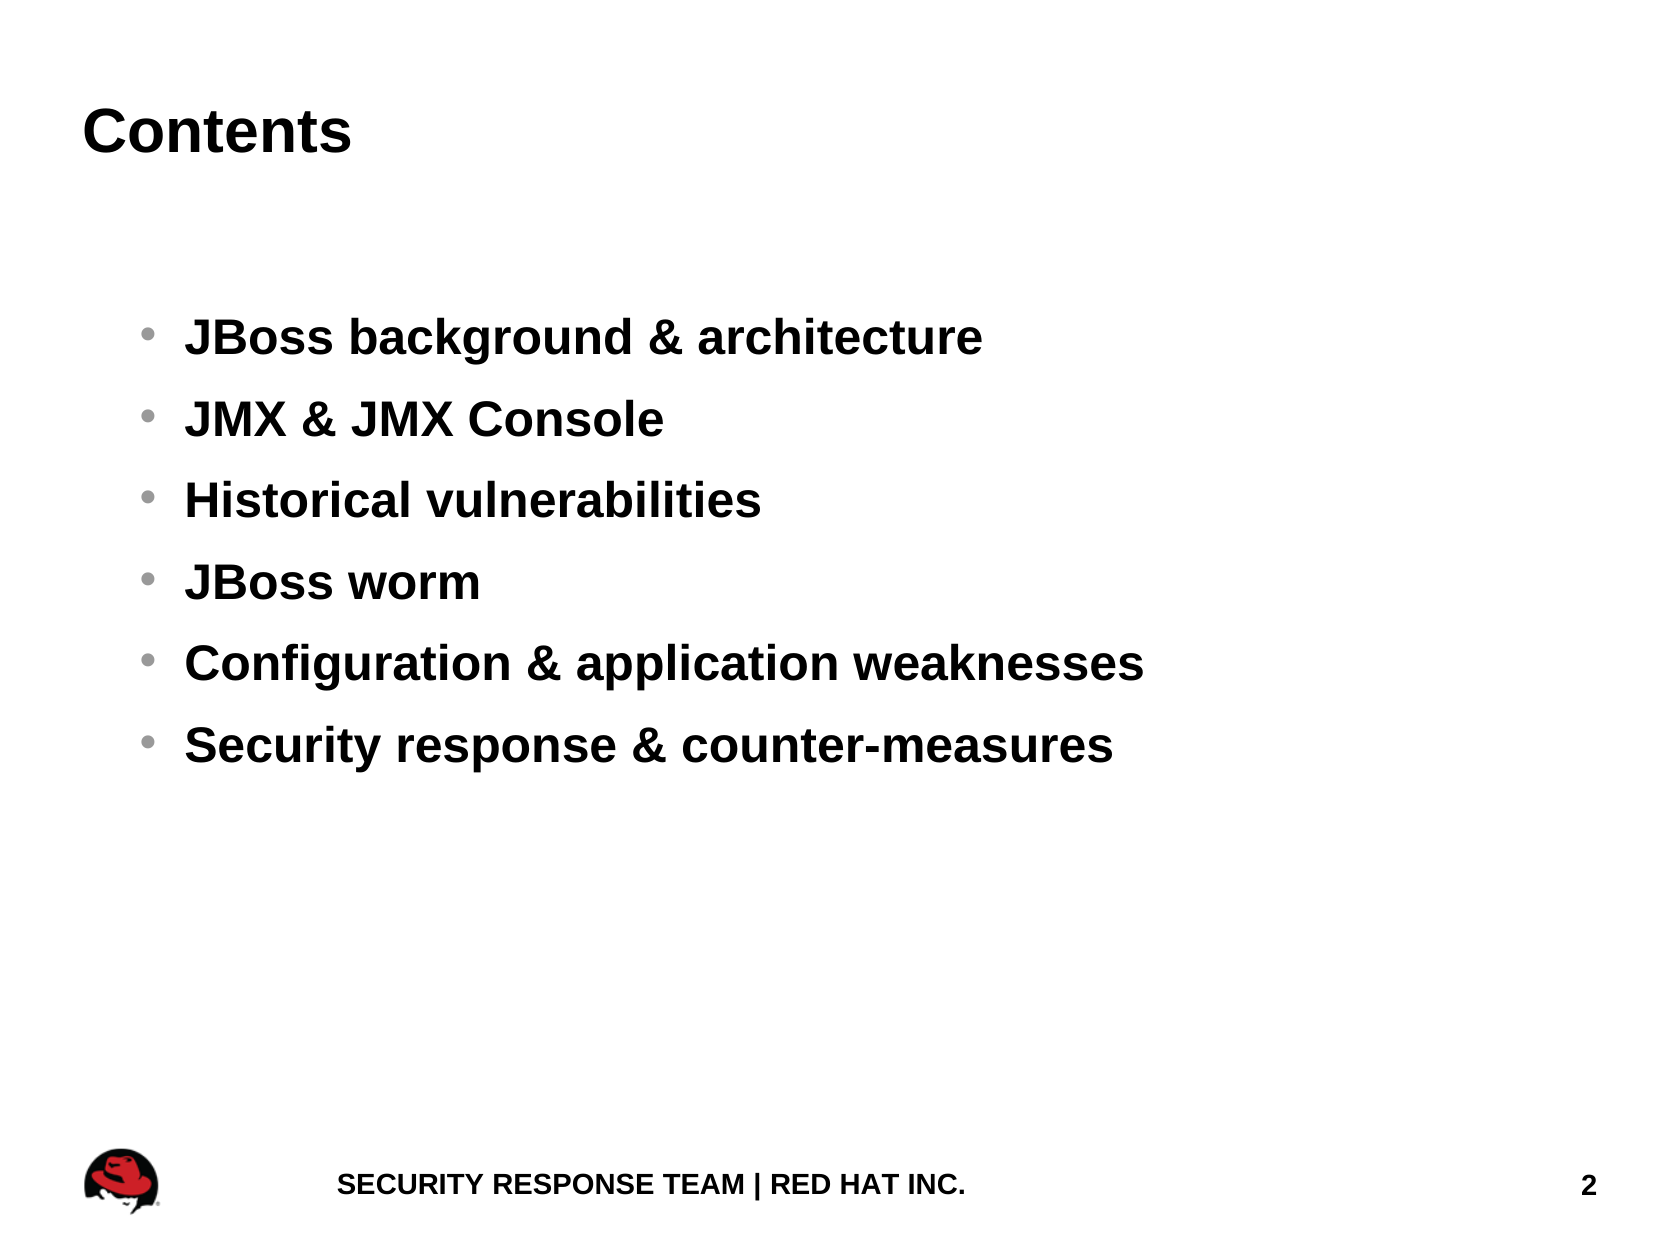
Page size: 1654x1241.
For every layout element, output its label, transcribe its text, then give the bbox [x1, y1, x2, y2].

picture [83, 1146, 124, 1224]
title Contents [82, 37, 1571, 226]
list JBoss background & architecture JMX & JMX Console Historical vulnerabilities JBoss worm Configuration & application weaknesses Security response & counter-measures [124, 225, 1613, 1241]
